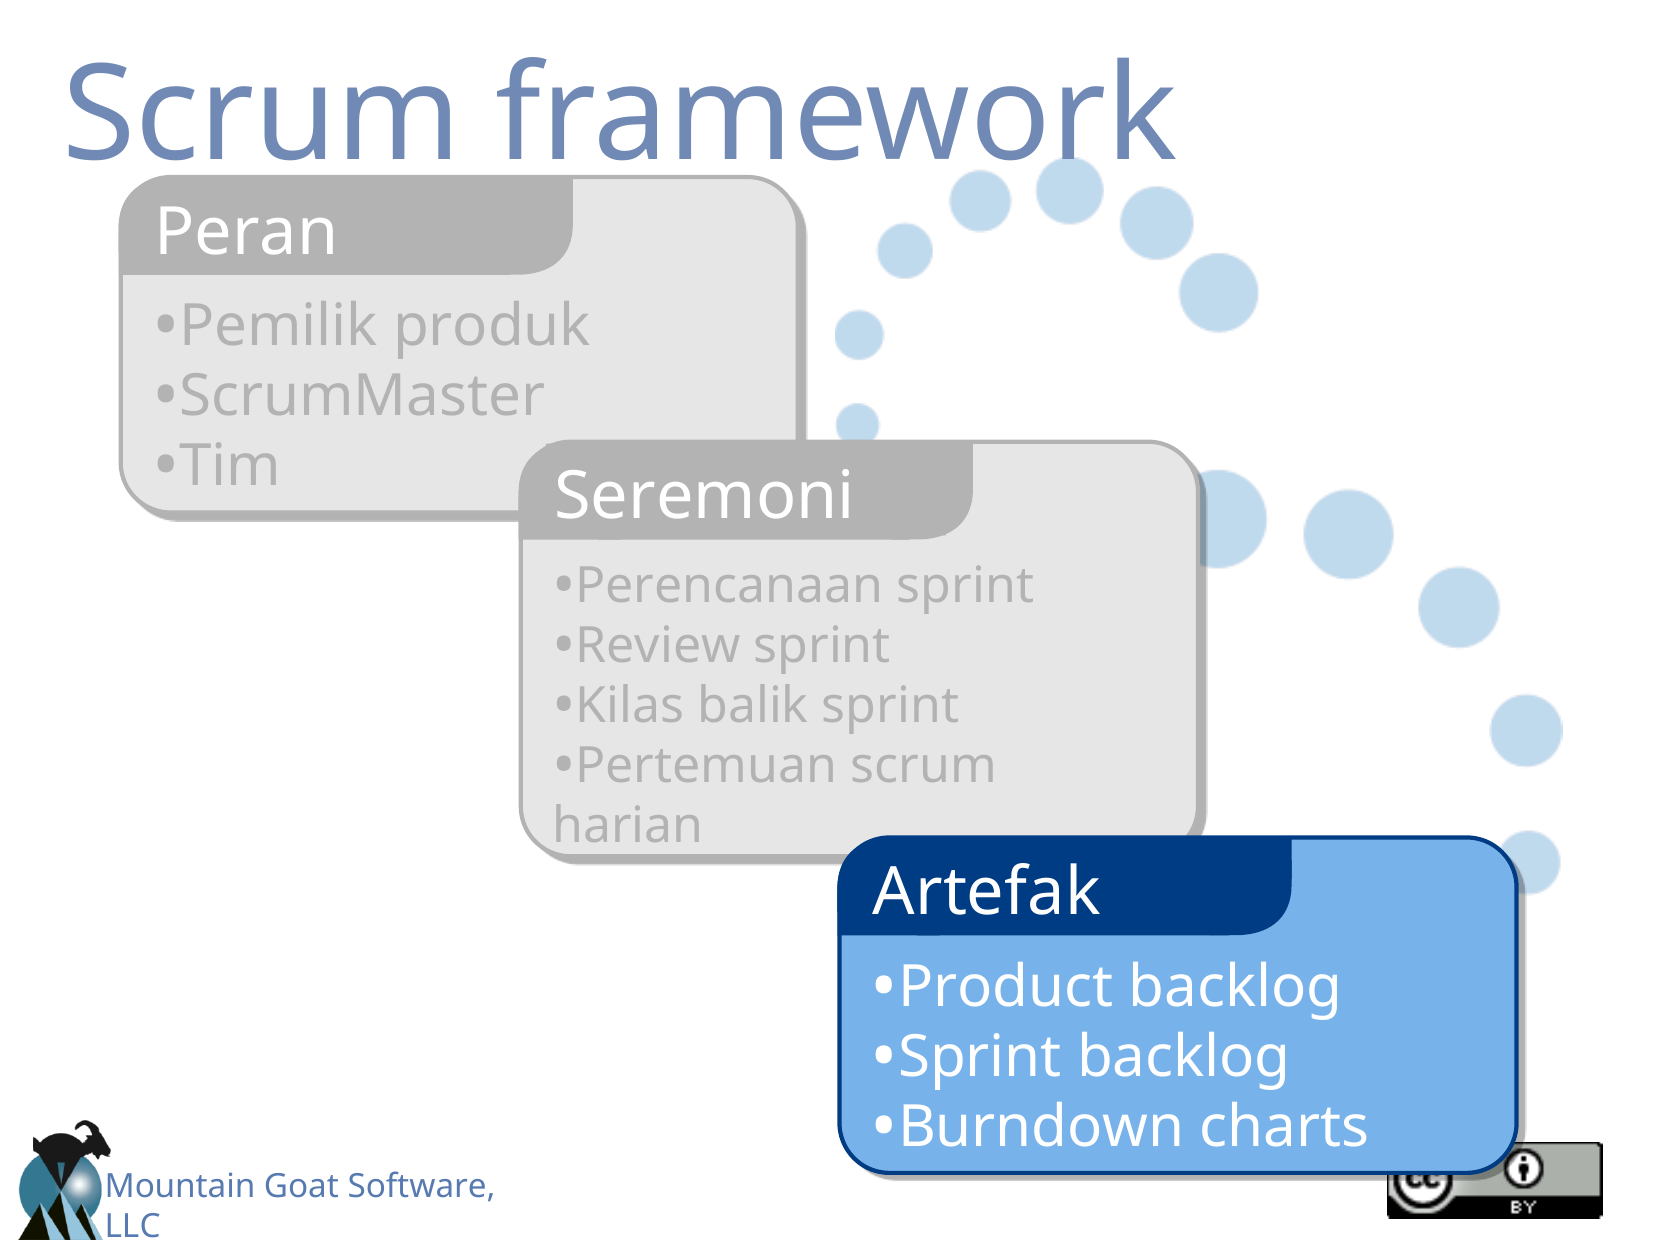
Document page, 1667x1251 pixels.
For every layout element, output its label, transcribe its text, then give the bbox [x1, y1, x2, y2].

text_box Peran [145, 194, 494, 271]
picture [18, 1120, 111, 1240]
text_box Perencanaan sprint Review sprint Kilas balik sprint Pertemuan scrum harian [543, 543, 1148, 828]
picture [835, 194, 1563, 1096]
title Scrum framework [56, 18, 1609, 194]
text_box Artefak [864, 839, 1213, 932]
text_box [118, 194, 1517, 1173]
text_box Pemilik produk ScrumMaster Tim [143, 279, 605, 496]
picture [835, 857, 845, 1096]
text_box Seremoni [545, 443, 946, 536]
text_box Product backlog Sprint backlog Burndown charts [862, 939, 1482, 1157]
picture [1387, 1142, 1603, 1219]
